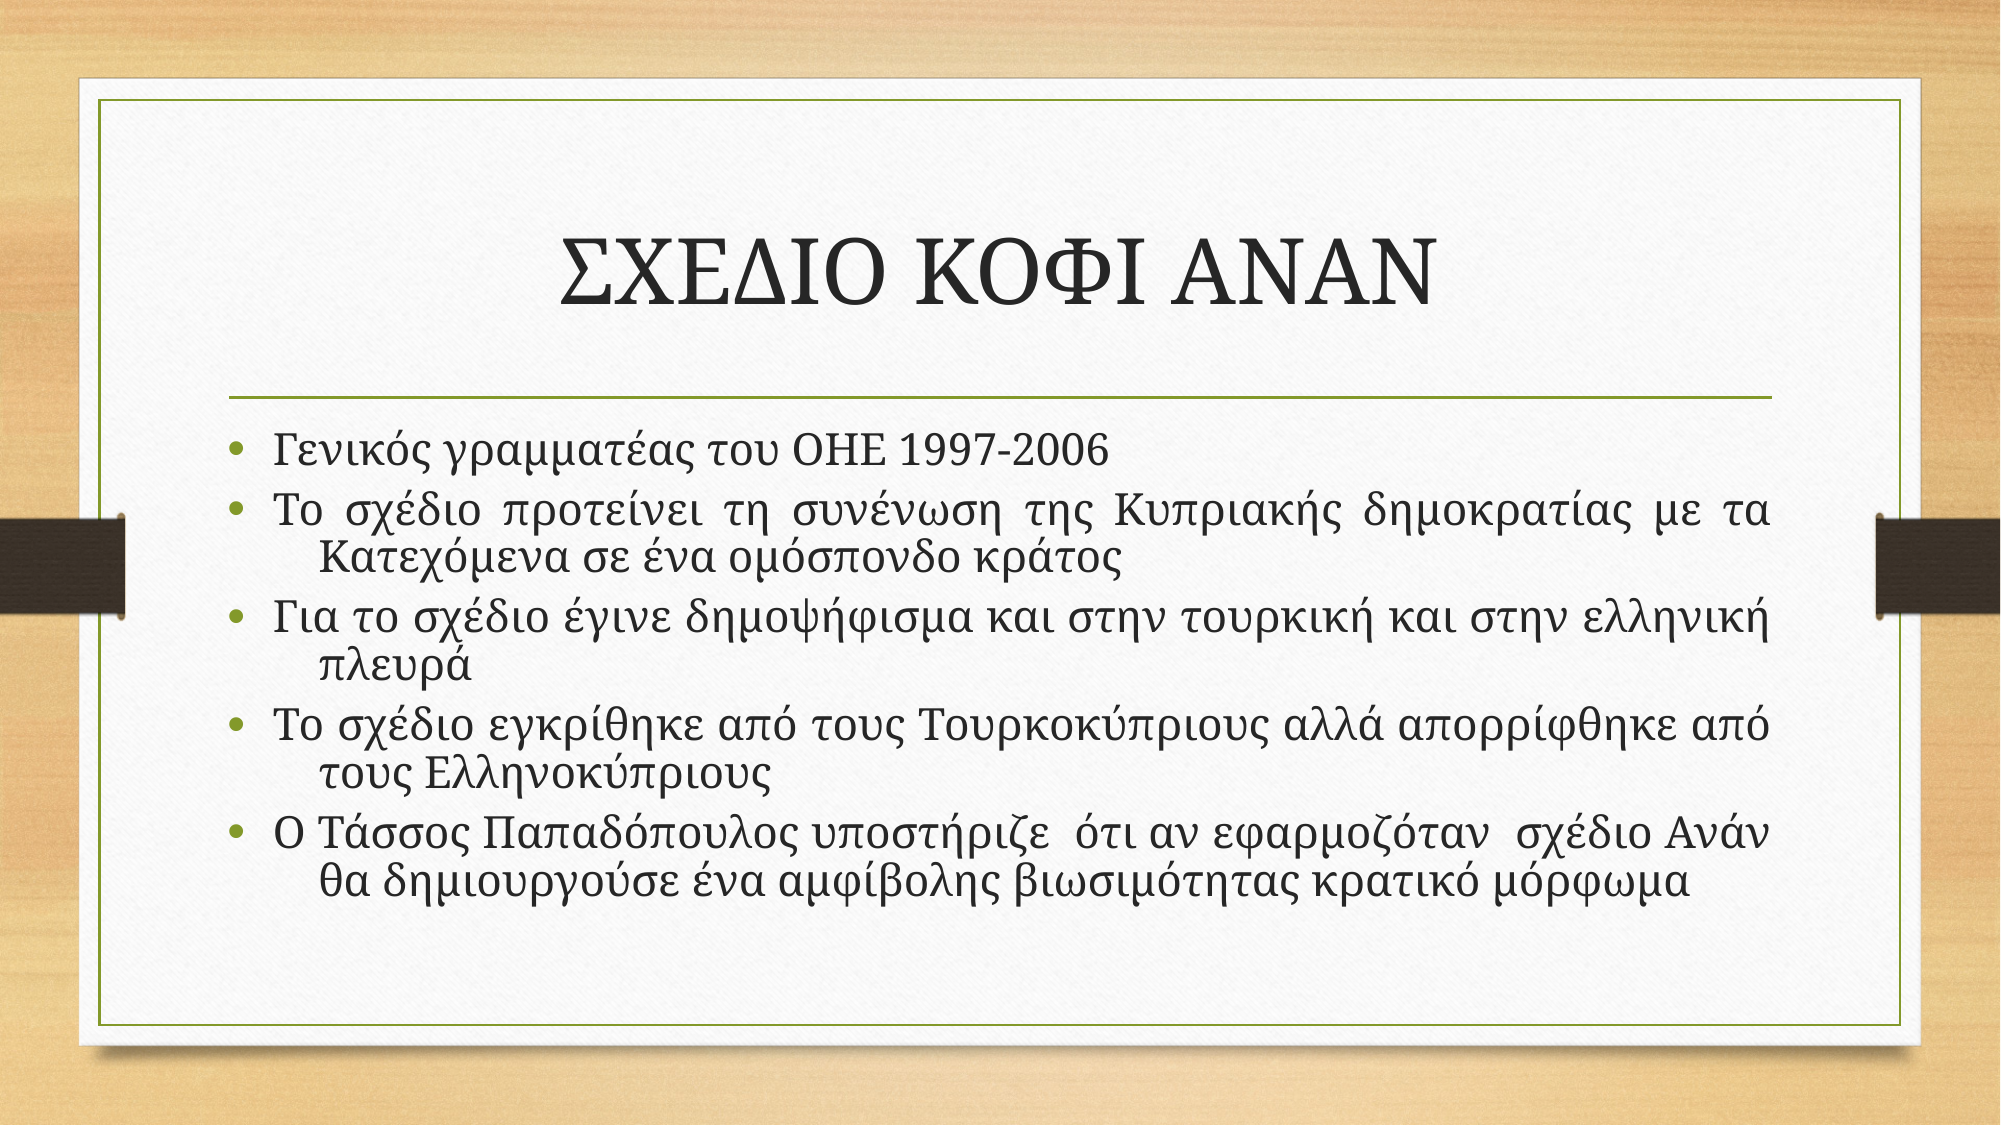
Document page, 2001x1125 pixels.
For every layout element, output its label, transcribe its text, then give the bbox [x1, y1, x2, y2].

list Γενικός γραμματέας του ΟΗΕ 1997-2006 Το σχέδιο προτείνει τη συνένωση της Κυπριακής δημοκρατίας με τα Κατεχόμενα σε ένα ομόσπονδο κράτος Για το σχέδιο έγινε δημοψήφισμα και στην τουρκική και στην ελληνική πλευρά Το σχέδιο εγκρίθηκε από τους Τουρκοκύπριους αλλά απορρίφθηκε από τους Ελληνοκύπριους Ο Τάσσος Παπαδόπουλος υποστήριζε ότι αν εφαρμοζόταν σχέδιο Ανάν θα δημιουργούσε ένα αμφίβολης βιωσιμότητας κρατικό μόρφωμα [212, 419, 1788, 964]
title ΣΧΕΔΙΟ ΚΟΦΙ ΑΝΑΝ [212, 161, 1788, 376]
